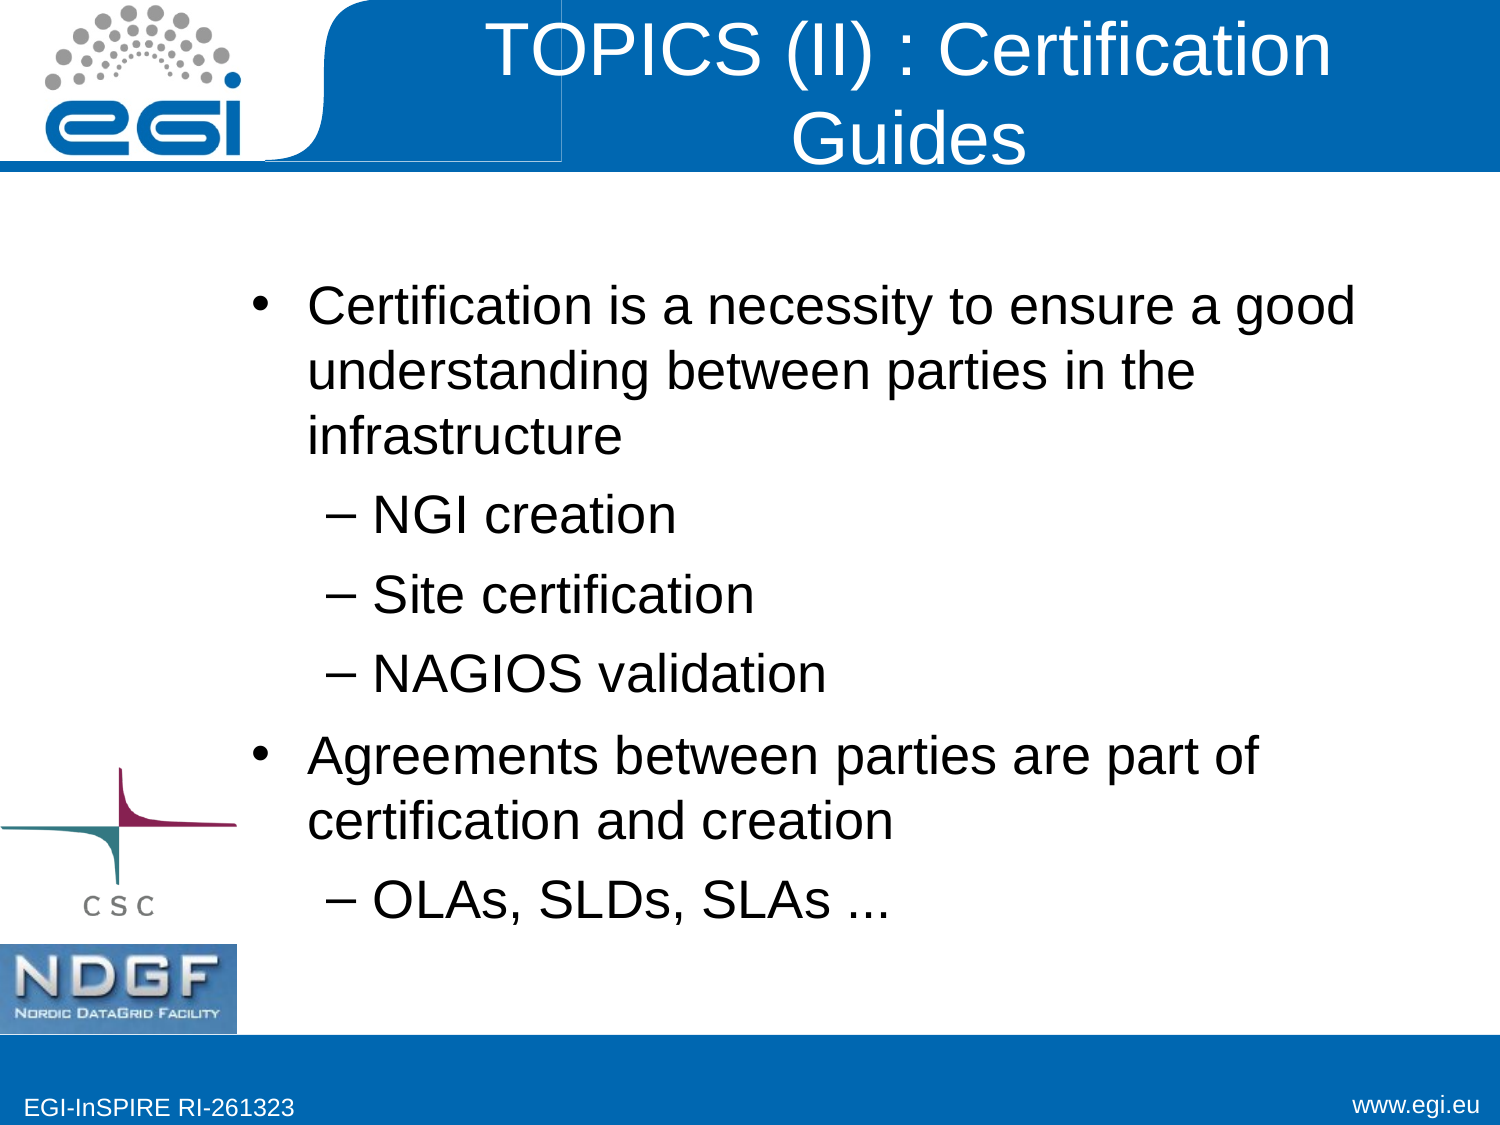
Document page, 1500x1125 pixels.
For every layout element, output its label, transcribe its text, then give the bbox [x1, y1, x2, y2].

title TOPICS (II) : Certification Guides [348, 0, 1471, 208]
list Certification is a necessity to ensure a good understanding between parties in the infrastructure NGI creation Site certification NAGIOS validation Agreements between parties are part of certification and creation OLAs, SLDs, SLAs ... [236, 262, 1426, 1006]
picture [0, 0, 265, 161]
picture [0, 767, 236, 916]
picture [0, 944, 237, 1034]
